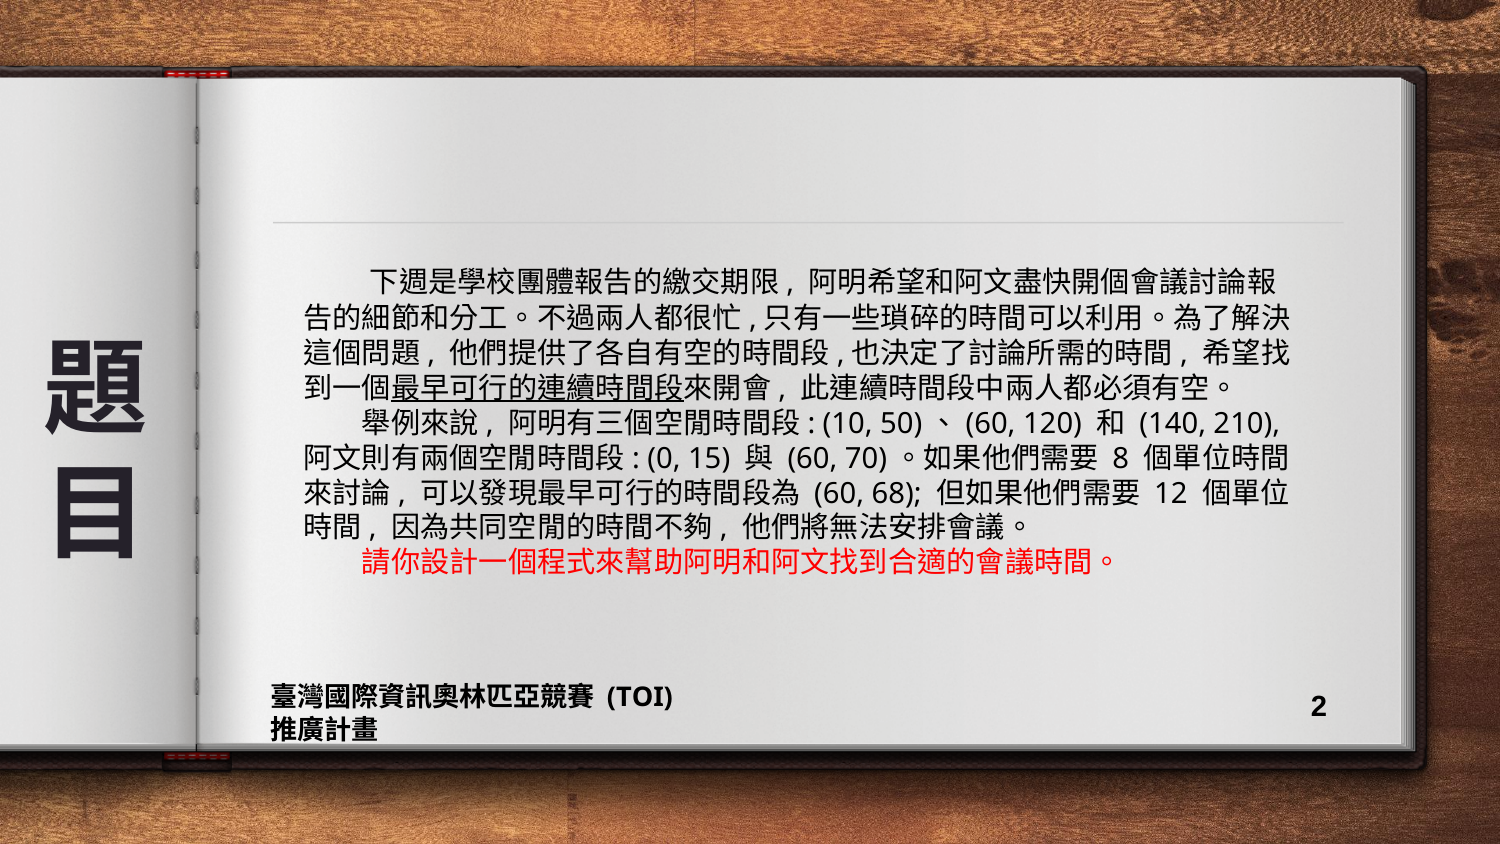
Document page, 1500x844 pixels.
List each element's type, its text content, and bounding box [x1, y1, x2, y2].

text_box [1295, 672, 1386, 737]
text_box 下週是學校團體報告的繳交期限, 阿明希望和阿文盡快開個會議討論報告的細節和分工。不過兩人都很忙,只有一些瑣碎的時間可以利用。為了解決這個問題, 他們提供了各自有空的時間段,也決定了討論所需的時間, 希望找到一個最早可行的連續時間段來開會, 此連續時間段中兩人都必須有空。 舉例來說, 阿明有三個空閒時間段: (10, 50)、(60, 120) 和 (140, 210), 阿文則有兩個空閒時間段: (0, 15) 與 (60, 70)。如果他們需要 8 個單位時間來討論, 可以發現最早可行的時間段為 (60, 68); 但如果他們需要 12 個單位時間, 因為共同空閒的時間不夠, 他們將無法安排會議。 請你設計一個程式來幫助阿明和阿文找到合適的會議時間。 [288, 252, 1308, 690]
text_box 題 目 [28, 306, 210, 552]
